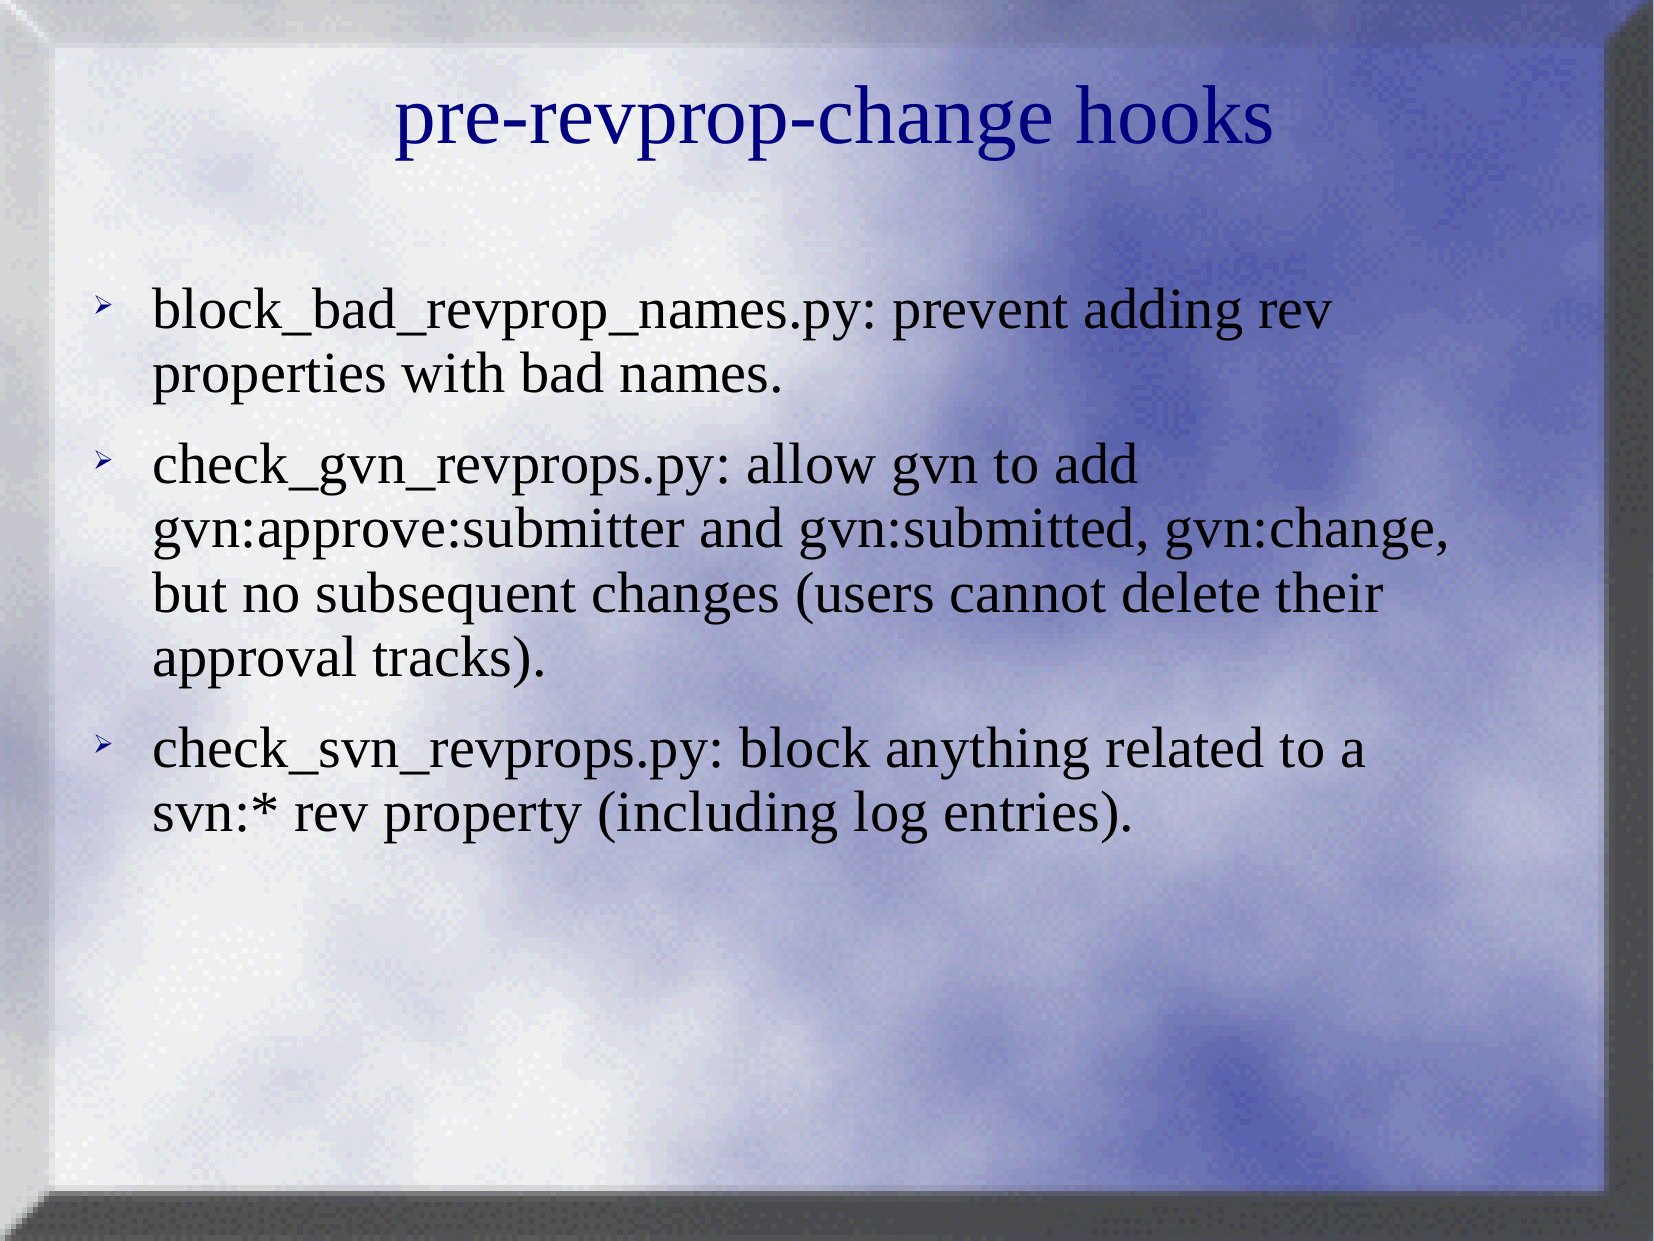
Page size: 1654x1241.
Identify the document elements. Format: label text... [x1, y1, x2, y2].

list block_bad_revprop_names.py: prevent adding rev properties with bad names. check_gvn_revprops.py: allow gvn to add gvn:approve:submitter and gvn:submitted, gvn:change, but no subsequent changes (users cannot delete their approval tracks). check_svn_revprops.py: block anything related to a svn:* rev property (including log entries). [93, 276, 1506, 845]
picture [0, 0, 1654, 1241]
title pre-revprop-change hooks [120, 67, 1552, 165]
